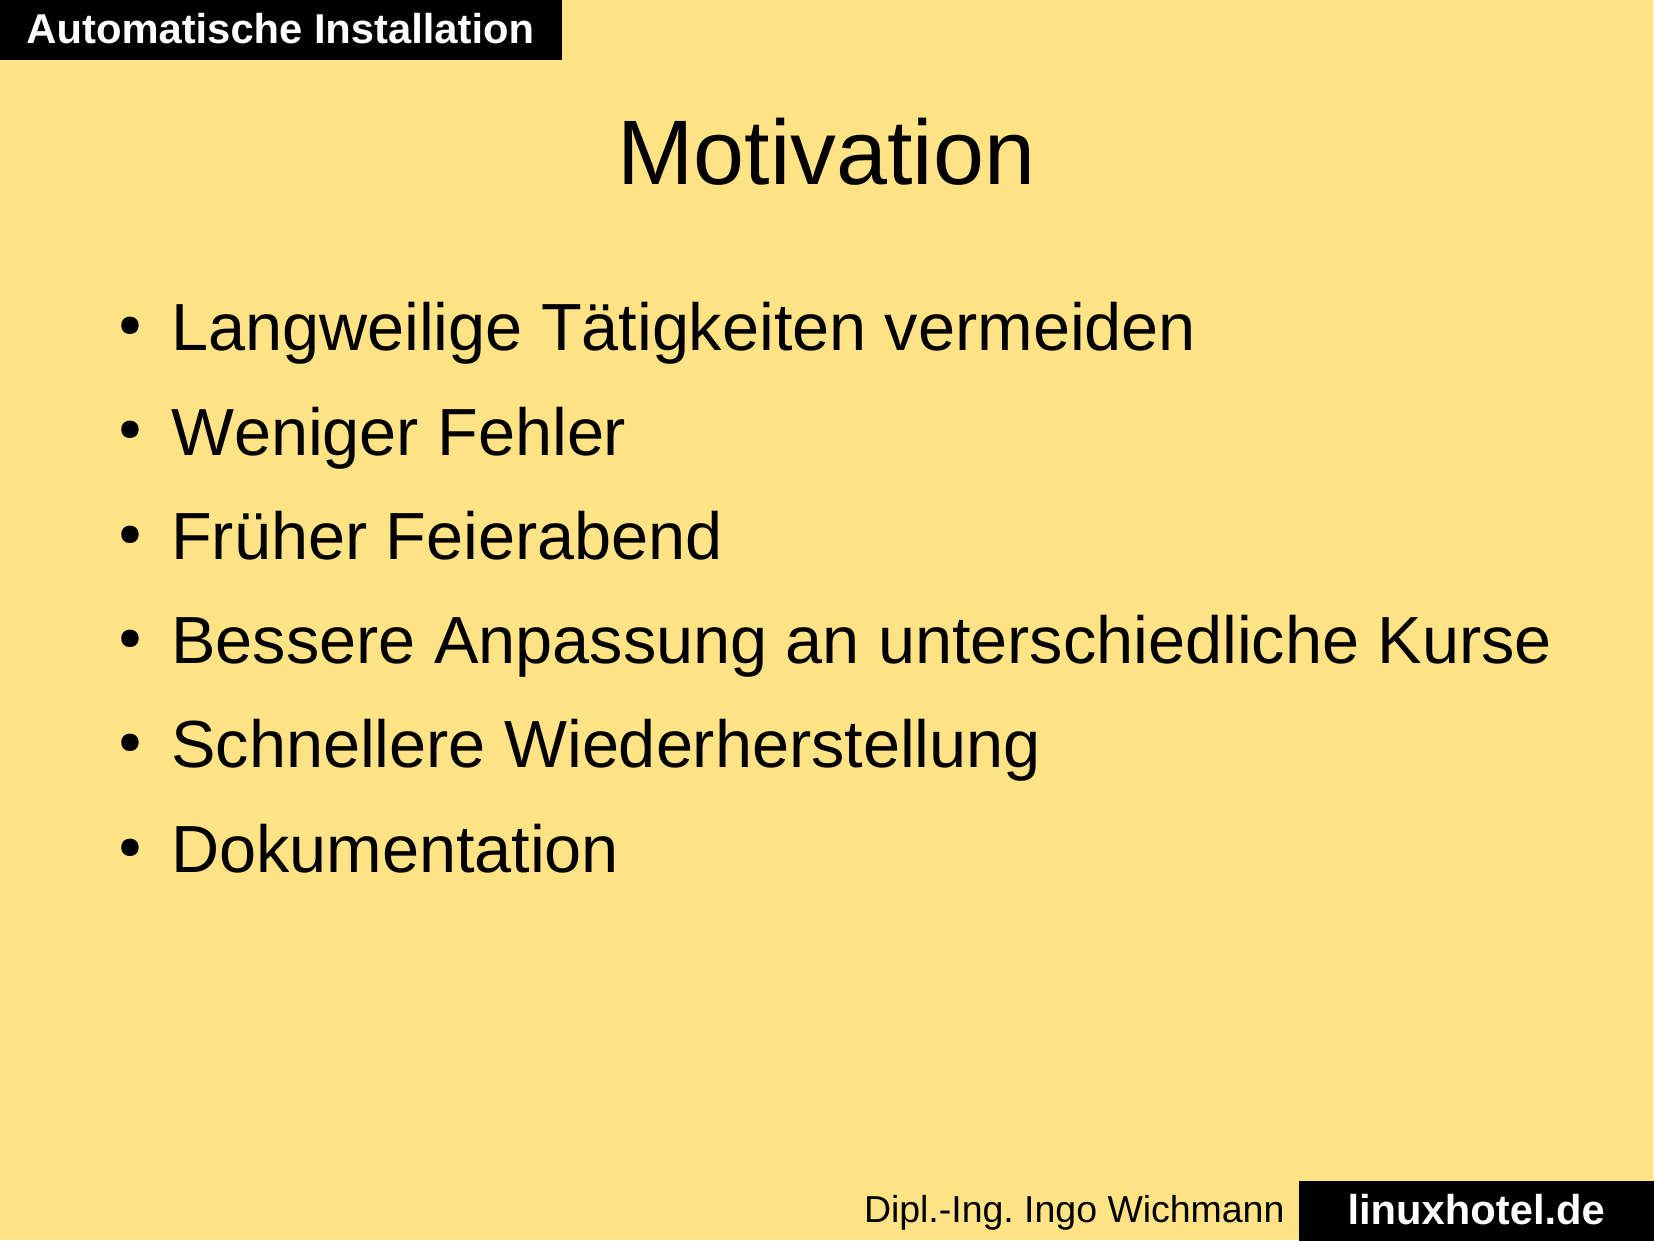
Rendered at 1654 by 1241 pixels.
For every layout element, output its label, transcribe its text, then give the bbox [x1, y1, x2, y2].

list Langweilige Tätigkeiten vermeiden Weniger Fehler Früher Feierabend Bessere Anpassung an unterschiedliche Kurse Schnellere Wiederherstellung Dokumentation [82, 290, 1571, 1109]
text_box linuxhotel.de [1299, 1181, 1654, 1241]
title Motivation [82, 49, 1571, 257]
text_box Dipl.-Ing. Ingo Wichmann [849, 1181, 1300, 1238]
text_box Automatische Installation [0, 0, 562, 60]
